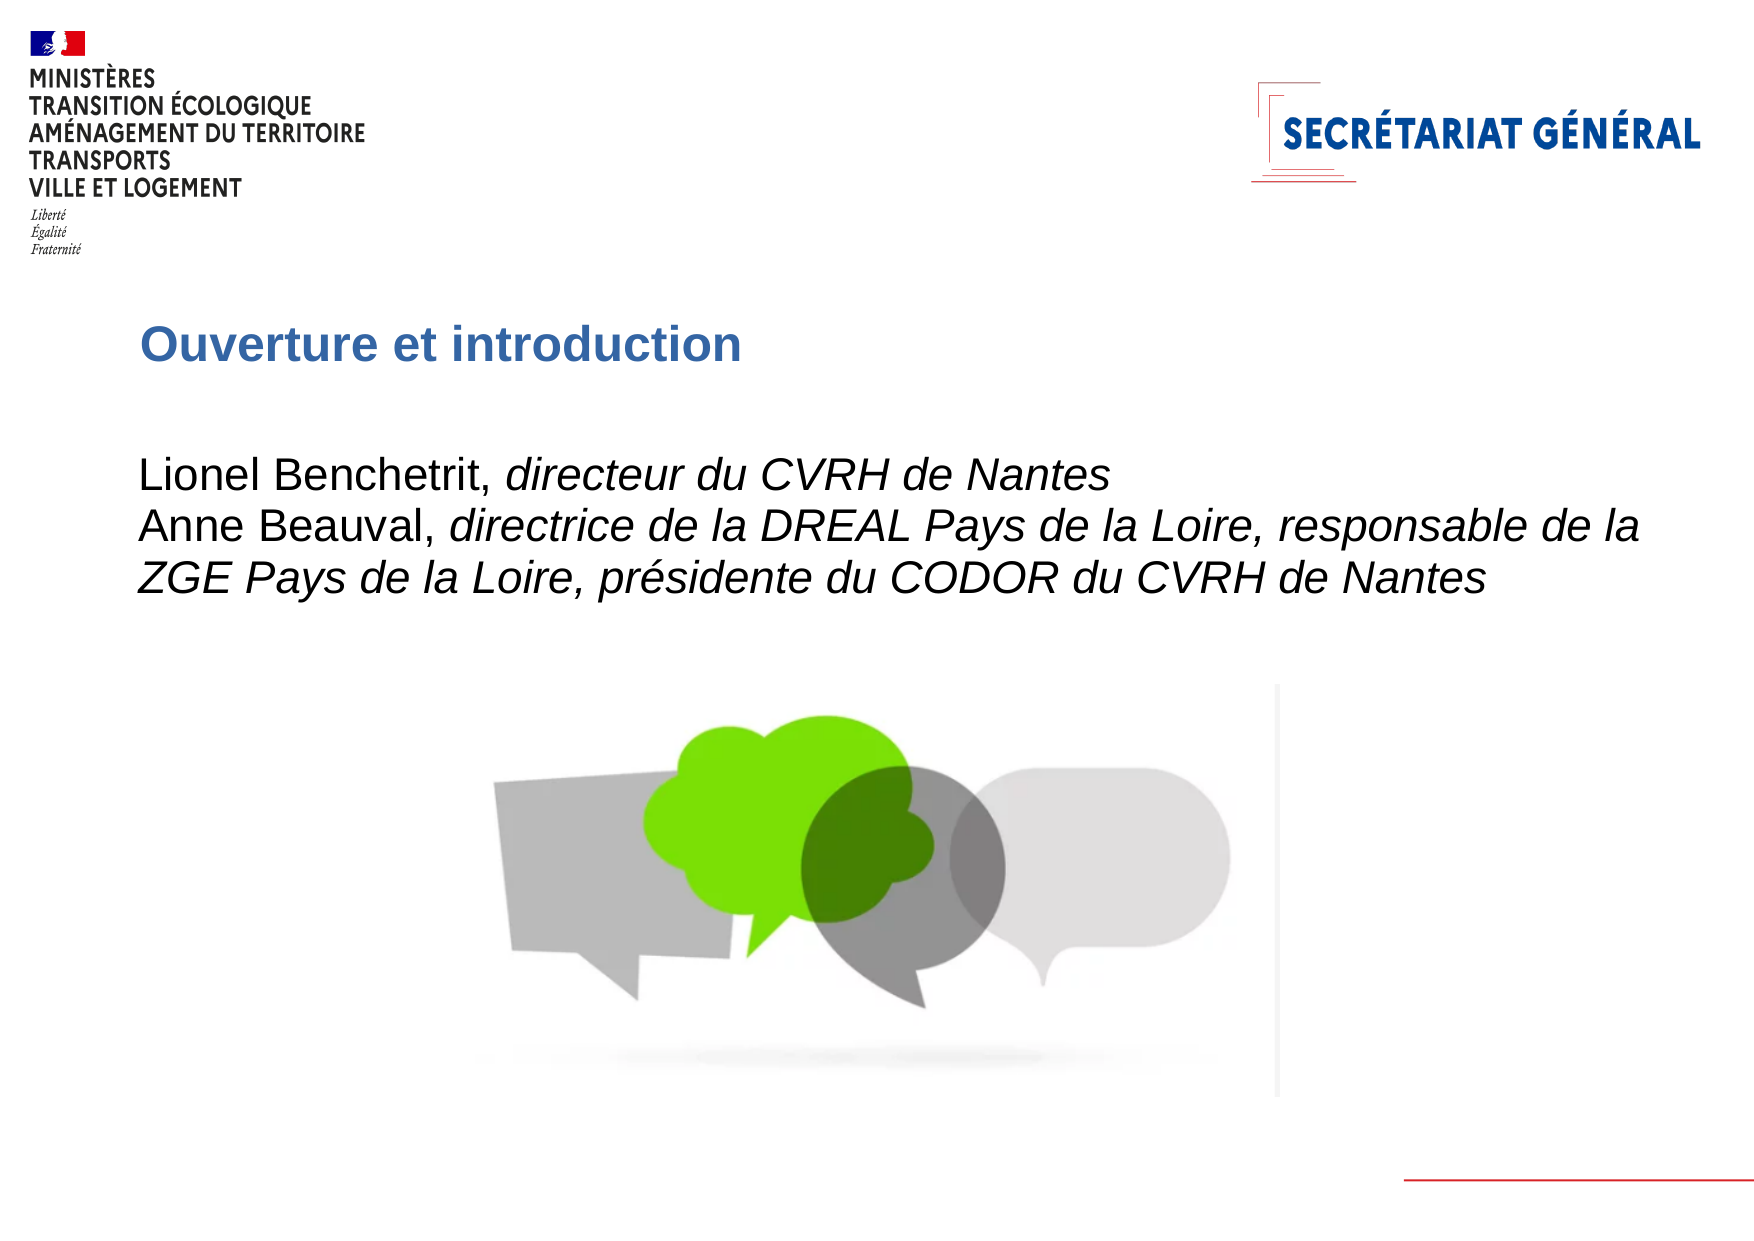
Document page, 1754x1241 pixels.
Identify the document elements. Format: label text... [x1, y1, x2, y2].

picture [1230, 56, 1717, 204]
text_box Lionel Benchetrit, directeur du CVRH de Nantes Anne Beauval, directrice de la DREAL Pays de la Loire, responsable de la ZGE Pays de la Loire, présidente du CODOR du CVRH de Nantes [123, 441, 1754, 662]
picture [11, 6, 384, 279]
picture [430, 684, 1280, 1097]
text_box Ouverture et introduction [125, 308, 767, 380]
